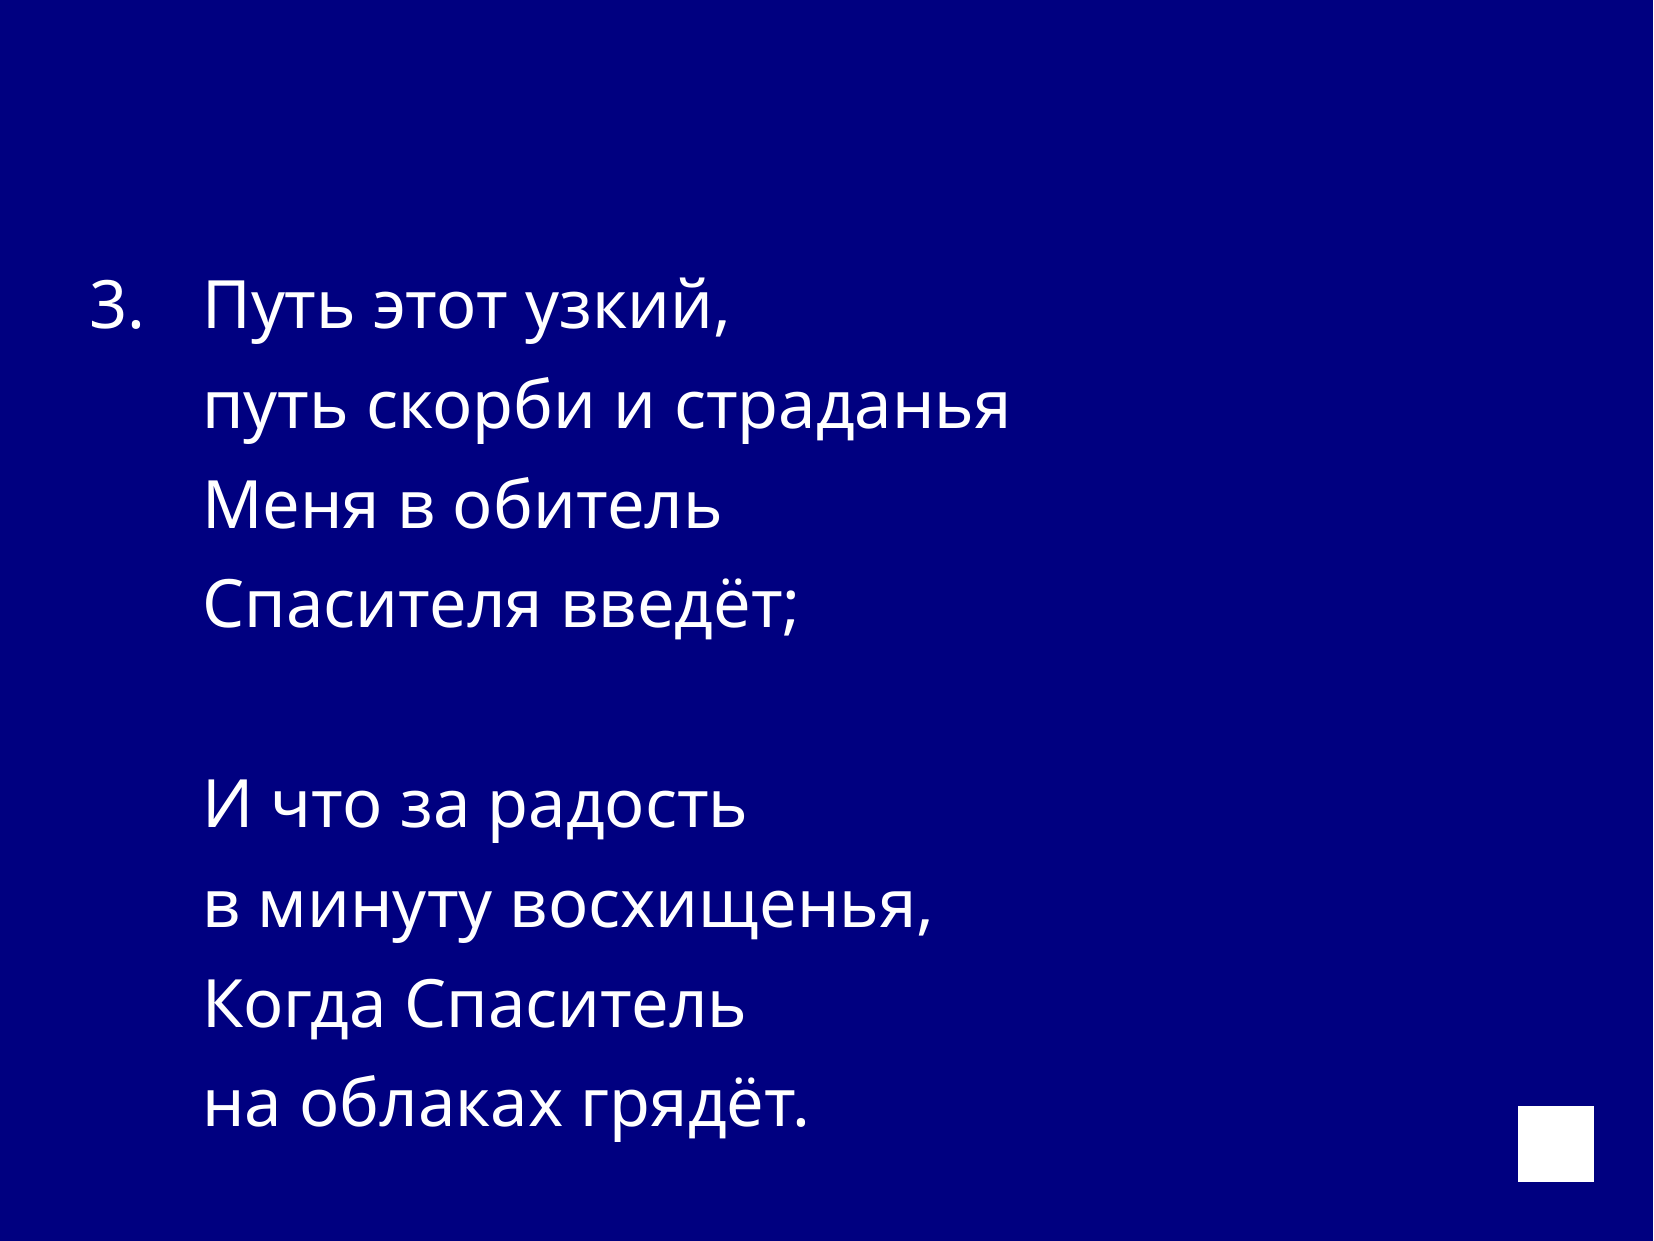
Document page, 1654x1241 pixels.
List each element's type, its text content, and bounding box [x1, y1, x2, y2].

text_box [1518, 1106, 1594, 1182]
text_box 3. Путь этот узкий, путь скорби и страданья Меня в обитель Спасителя введёт; И что за радость в минуту восхищенья, Когда Спаситель на облаках грядёт. [75, 150, 1576, 1163]
